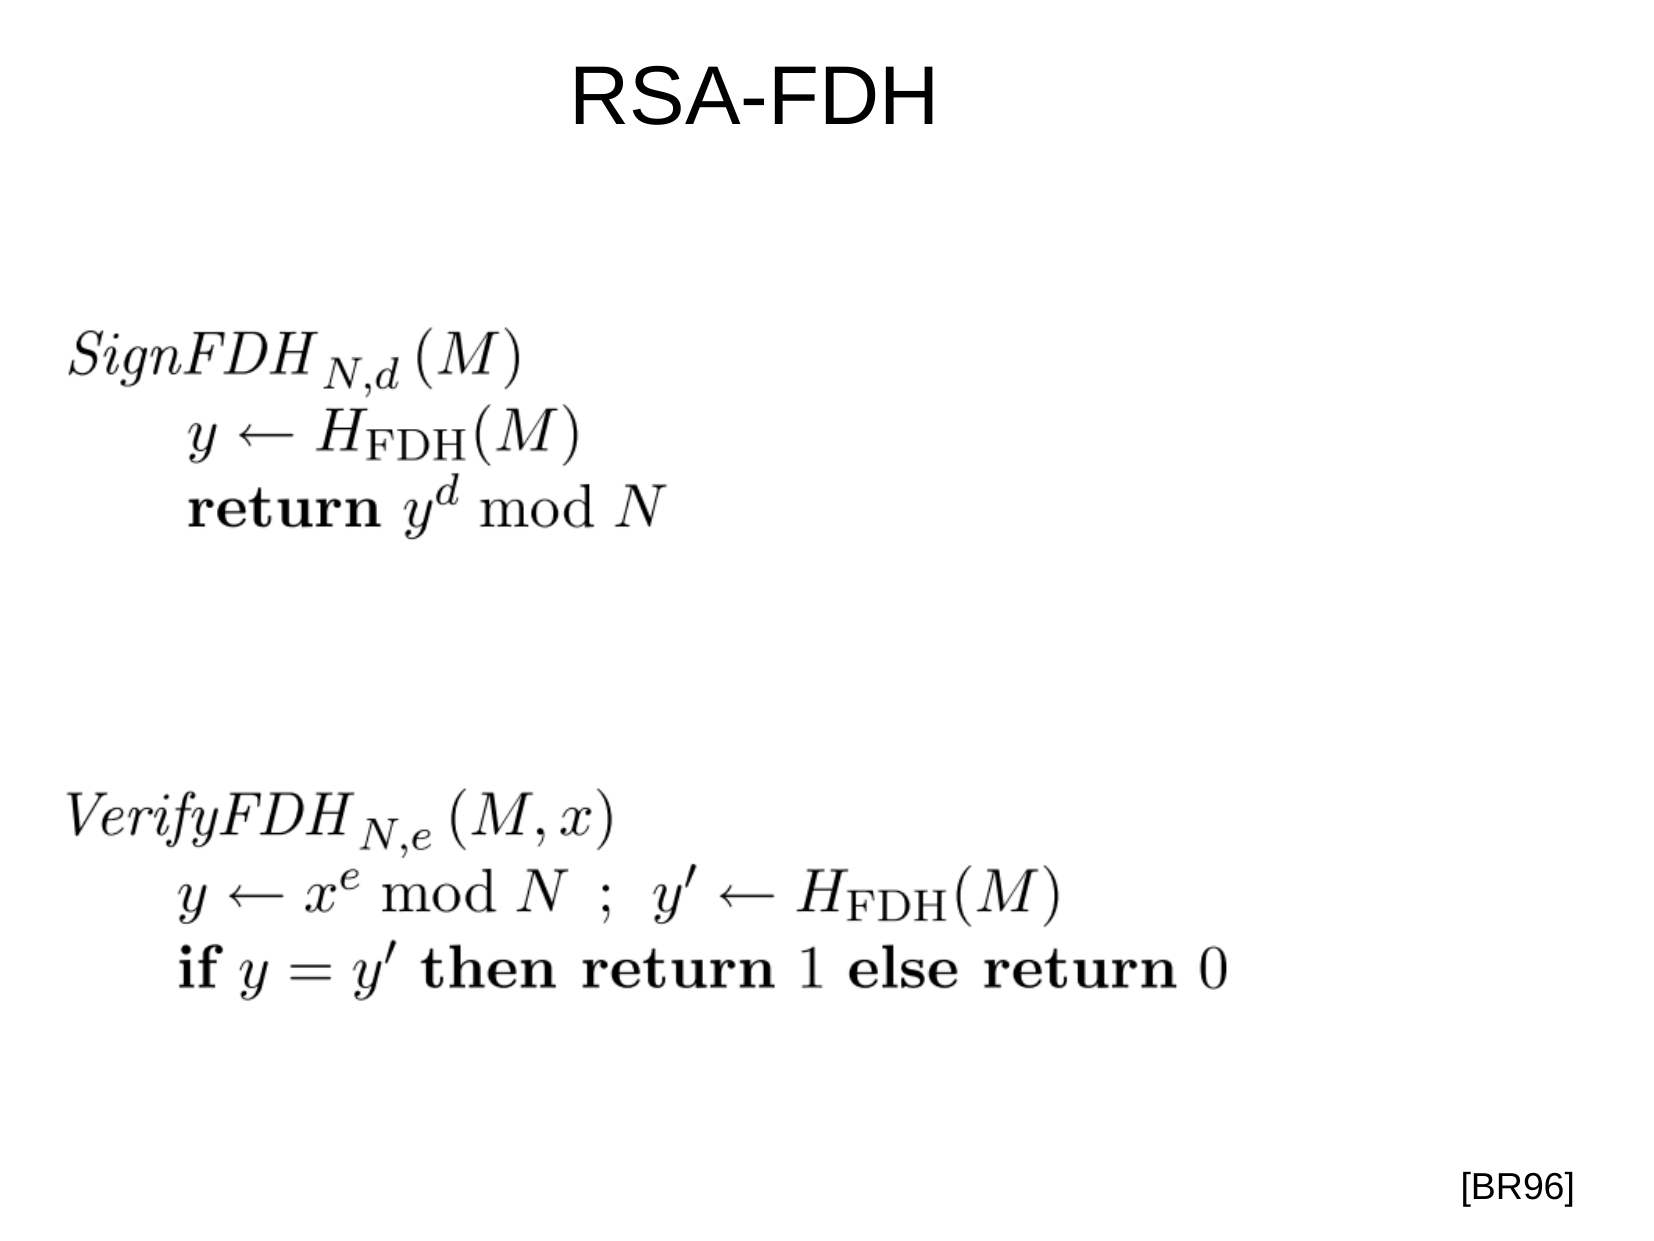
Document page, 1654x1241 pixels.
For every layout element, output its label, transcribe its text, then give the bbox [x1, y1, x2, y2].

picture [45, 764, 1250, 1015]
picture [30, 301, 688, 556]
text_box RSA-FDH [555, 41, 976, 151]
text_box [BR96] [1445, 1158, 1591, 1216]
